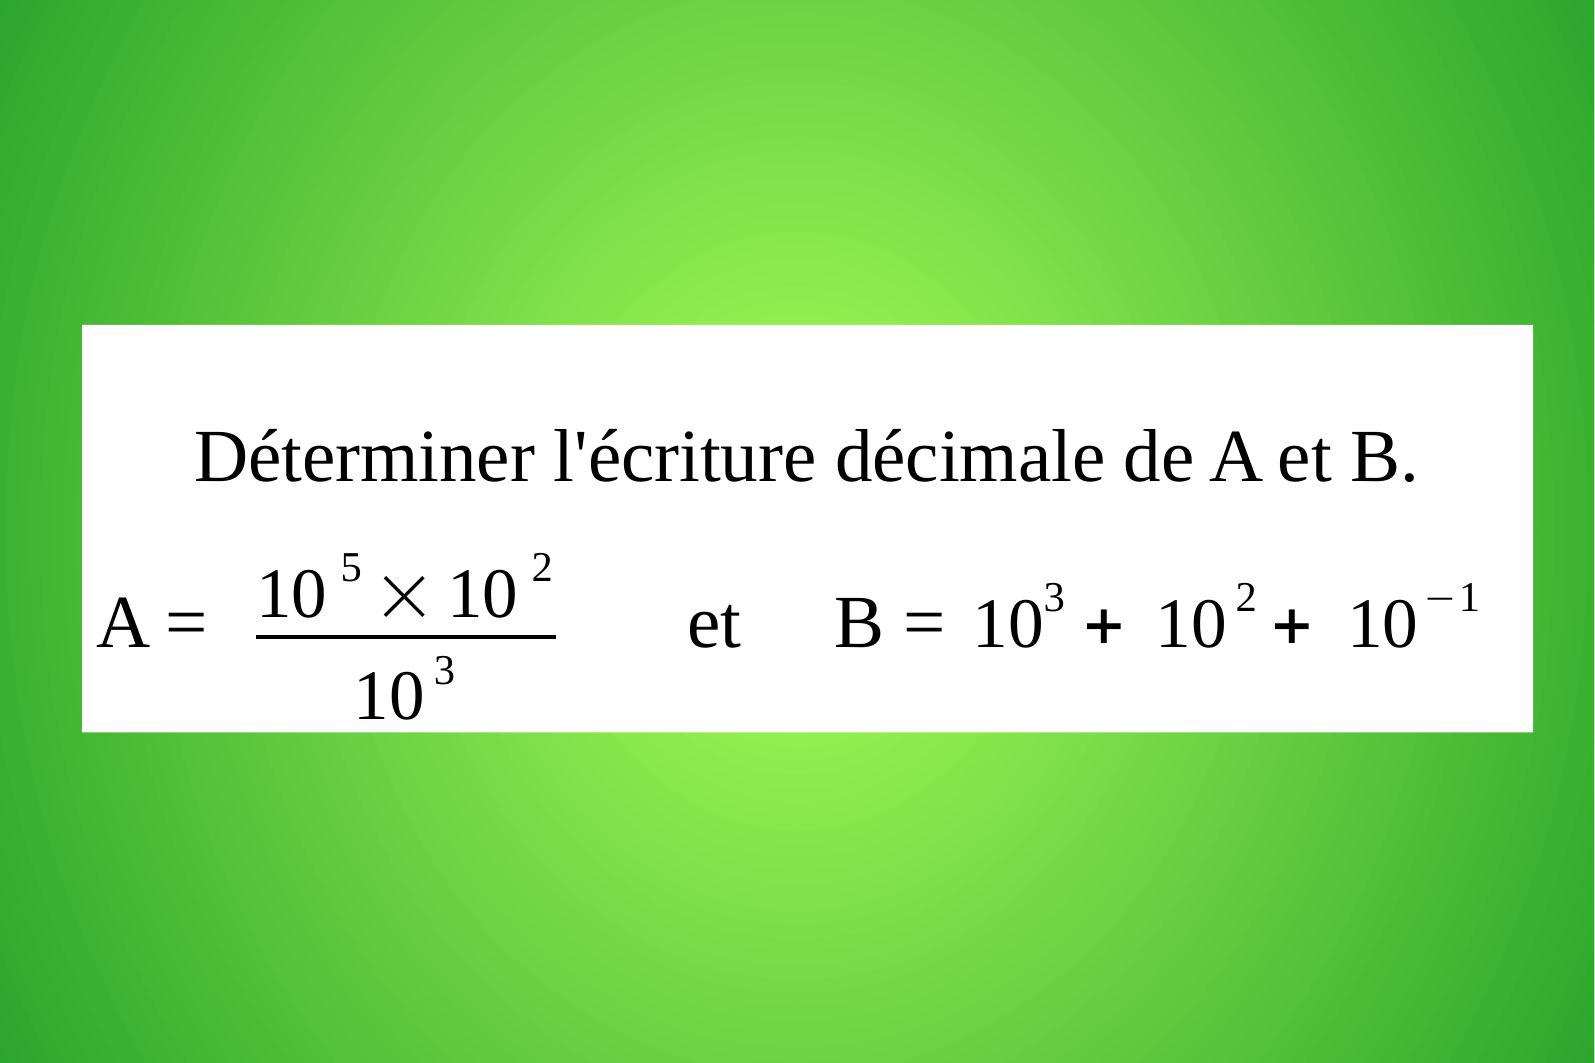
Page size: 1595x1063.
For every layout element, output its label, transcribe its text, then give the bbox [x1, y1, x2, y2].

picture [0, 0, 1595, 1063]
chart [954, 571, 1497, 663]
text_box Déterminer l'écriture décimale de A et B. A = et B = [82, 324, 1534, 733]
chart [234, 541, 575, 735]
